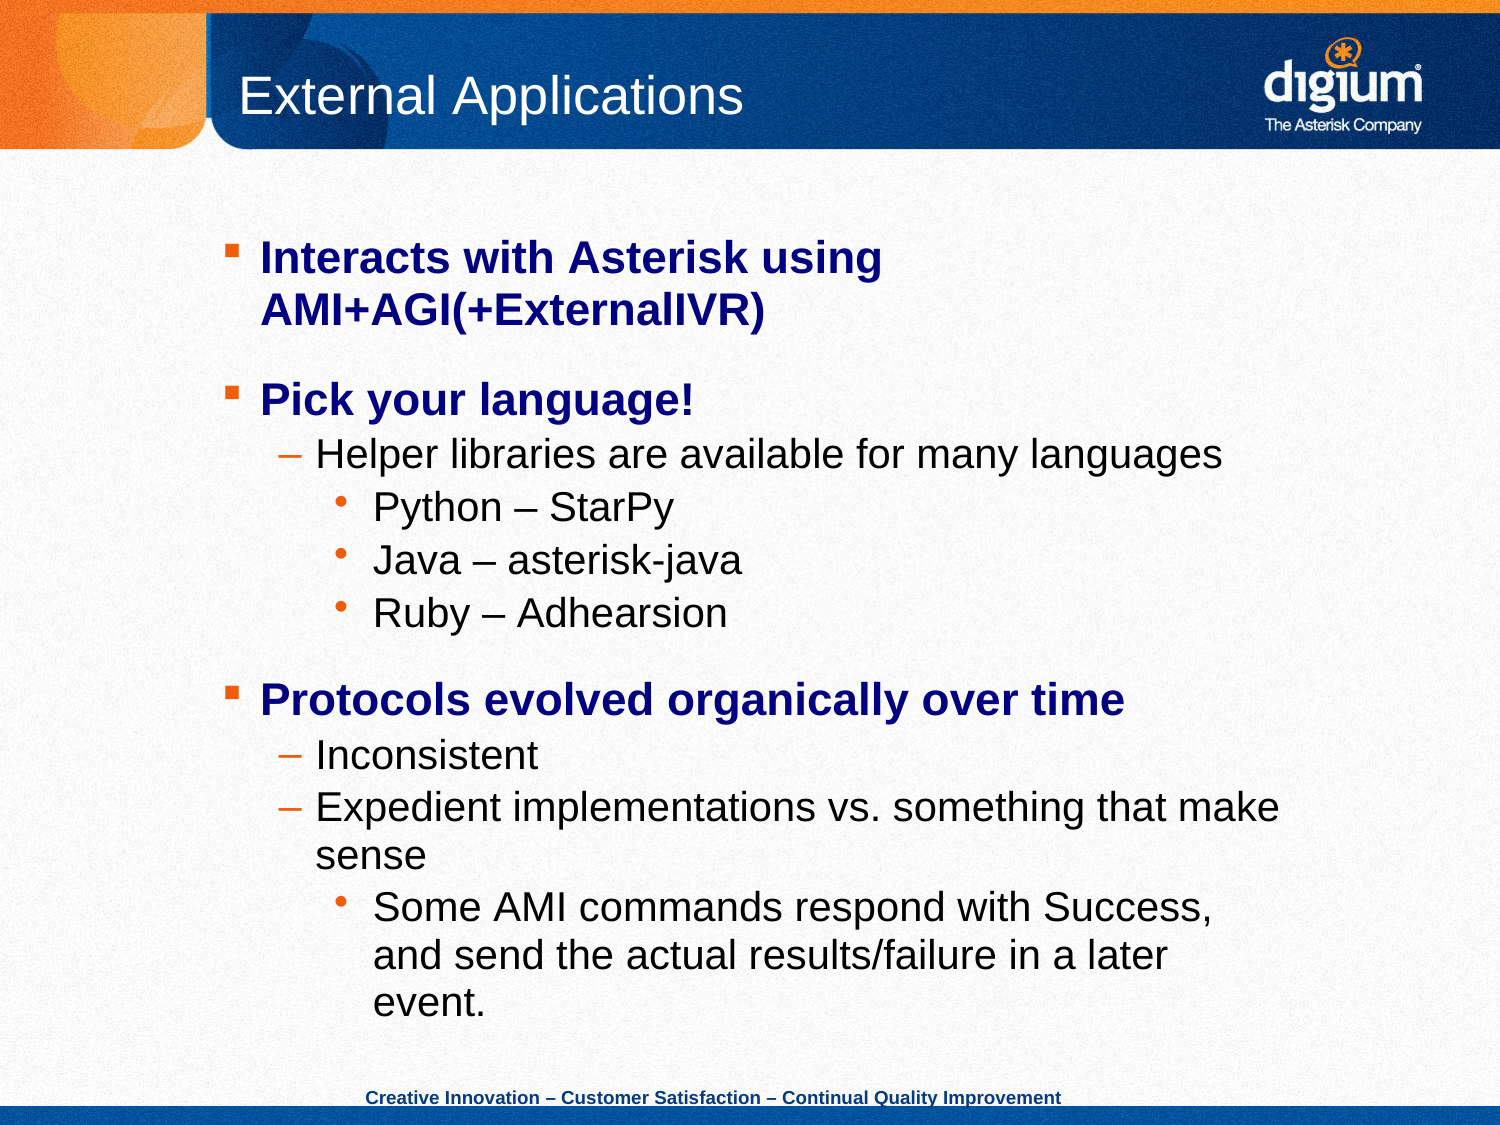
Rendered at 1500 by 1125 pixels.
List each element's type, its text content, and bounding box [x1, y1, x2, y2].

title External Applications [238, 27, 1243, 127]
list Interacts with Asterisk using AMI+AGI(+ExternalIVR) Pick your language! Helper libraries are available for many languages Python – StarPy Java – asterisk-java Ruby – Adhearsion Protocols evolved organically over time Inconsistent Expedient implementations vs. something that make sense Some AMI commands respond with Success, and send the actual results/failure in a later event. [206, 224, 1301, 967]
picture [0, 0, 1500, 1125]
